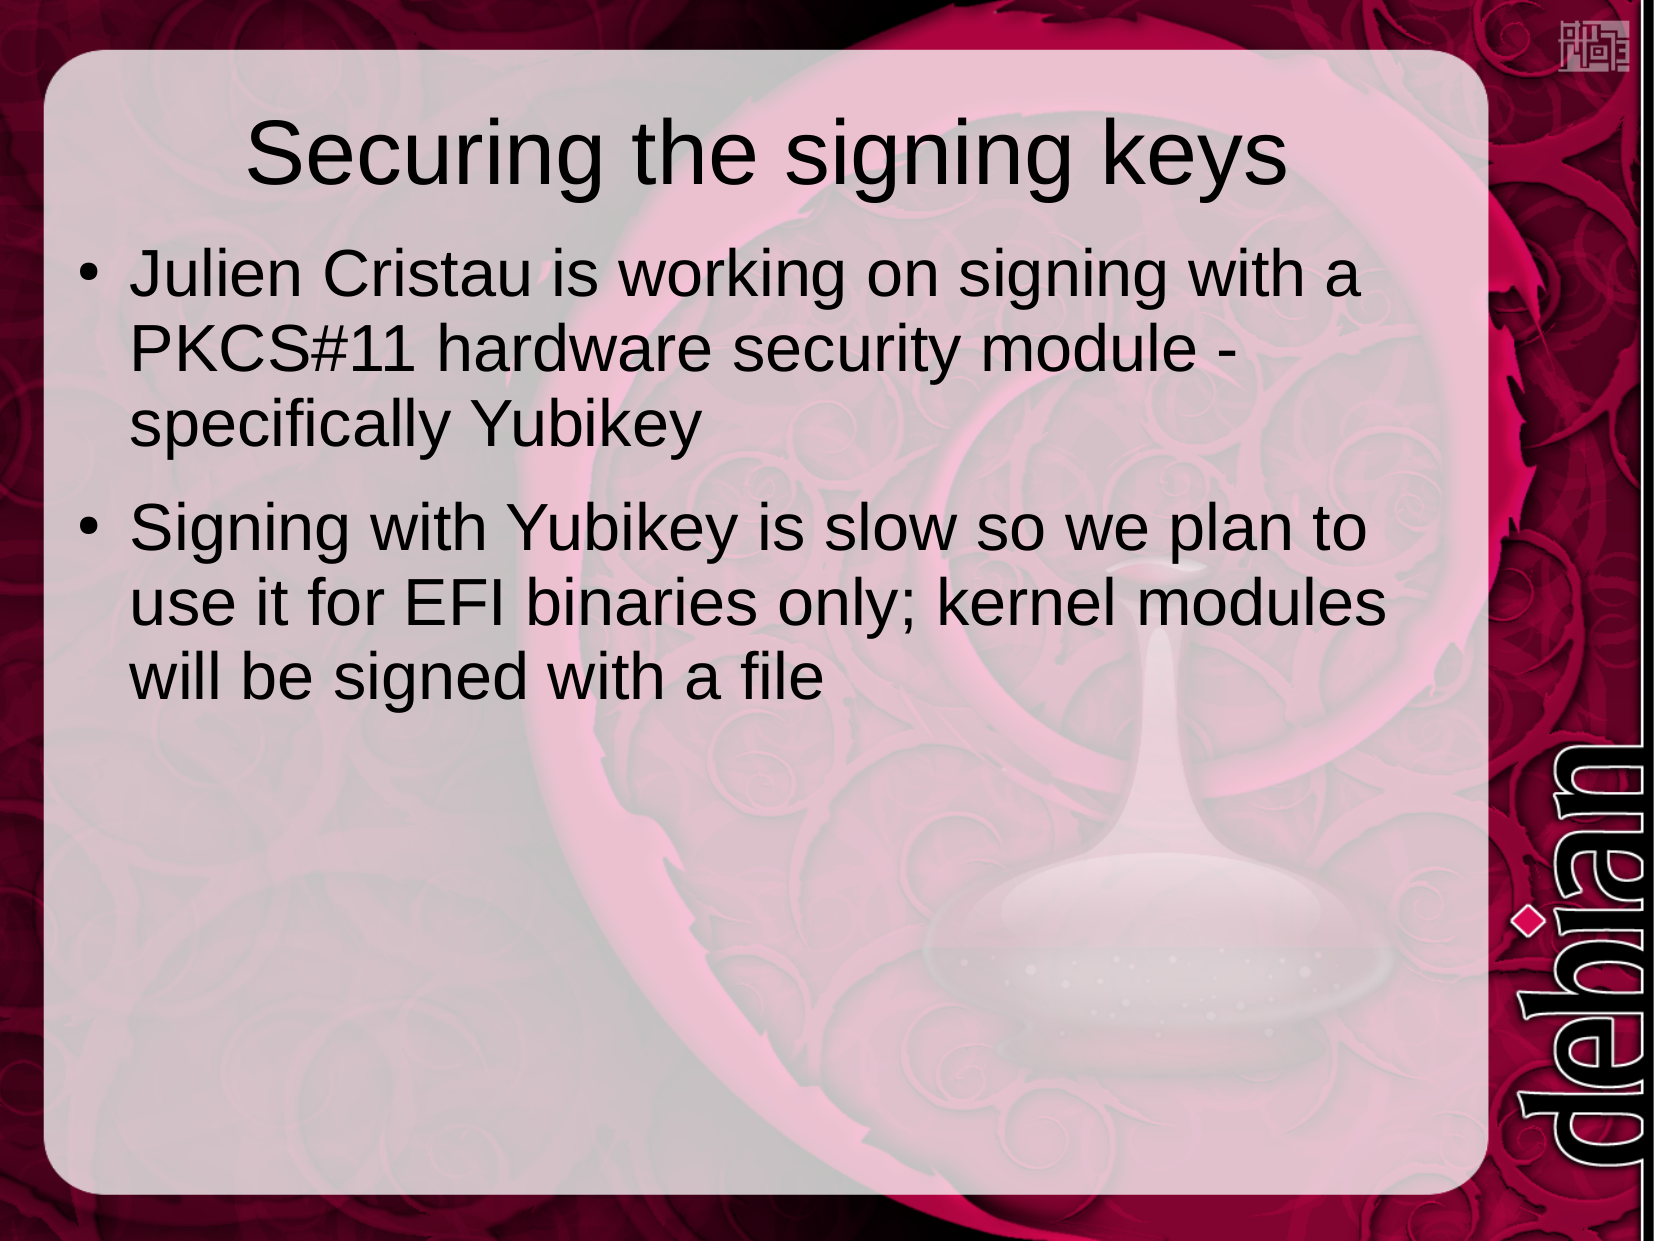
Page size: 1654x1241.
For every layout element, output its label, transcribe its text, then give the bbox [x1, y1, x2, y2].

title Securing the signing keys [59, 49, 1477, 236]
picture [0, 0, 1654, 1241]
list Julien Cristau is working on signing with a PKCS#11 hardware security module - specifically Yubikey Signing with Yubikey is slow so we plan to use it for EFI binaries only; kernel modules will be signed with a file [59, 236, 1477, 1152]
